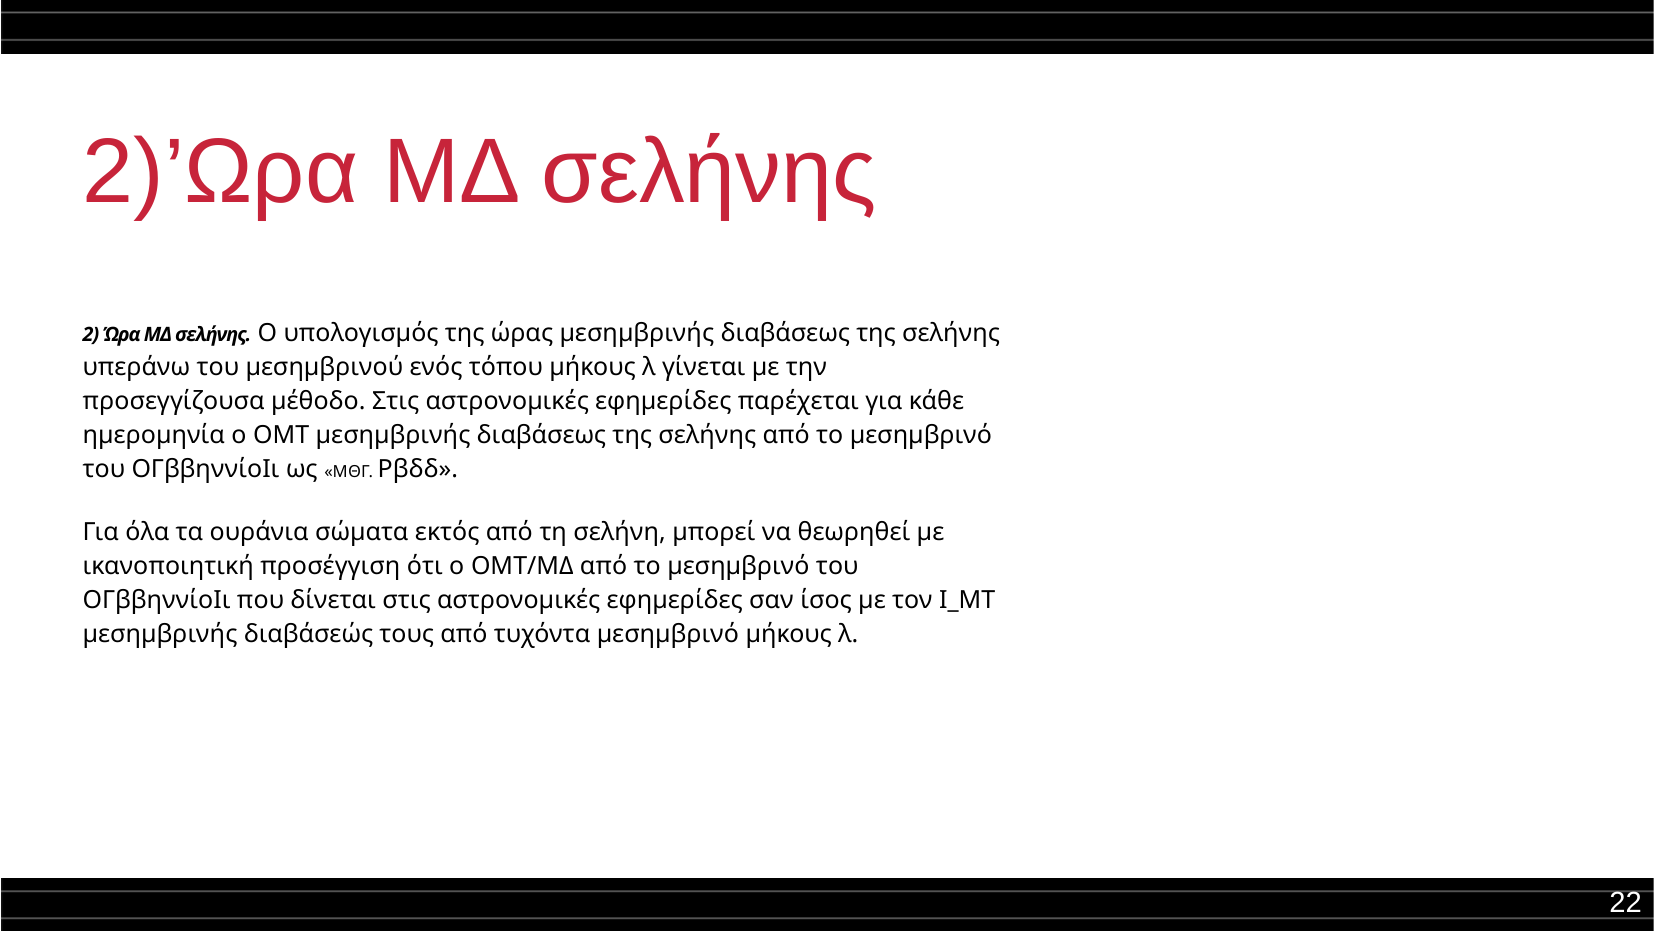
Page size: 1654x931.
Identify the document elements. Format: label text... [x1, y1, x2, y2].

title 2)’Ωρα ΜΔ σελήνης [82, 92, 1571, 249]
picture [1, 0, 1654, 54]
list 2) Ώρα ΜΔ σελήνης. Ο υπολογισμός της ώρας μεσημβρινής διαβάσεως της σελήνης υπεράνω του μεσημβρινού ενός τόπου μήκους λ γίνεται με την προσεγγίζουσα μέθοδο. Στις αστρονομικές εφημερίδες παρέχεται για κάθε ημερομηνία ο ΟΜΤ μεσημβρινής διαβάσεως της σελήνης από το μεσημβρινό του ΟΓββηννίοΙι ως «Μθγ. Ρβδδ». Για όλα τα ουράνια σώματα εκτός από τη σελήνη, μπορεί να θεωρηθεί με ικανοποιητική προσέγγιση ότι ο ΟΜΤ/ΜΔ από το μεσημβρινό του ΟΓββηννίοΙι που δίνεται στις αστρονομικές εφημερίδες σαν ίσος με τον Ι_ΜΤ μεσημβρινής διαβάσεώς τους από τυχόντα μεσημβρινό μήκους λ. [82, 271, 1013, 826]
picture [1, 878, 1654, 931]
